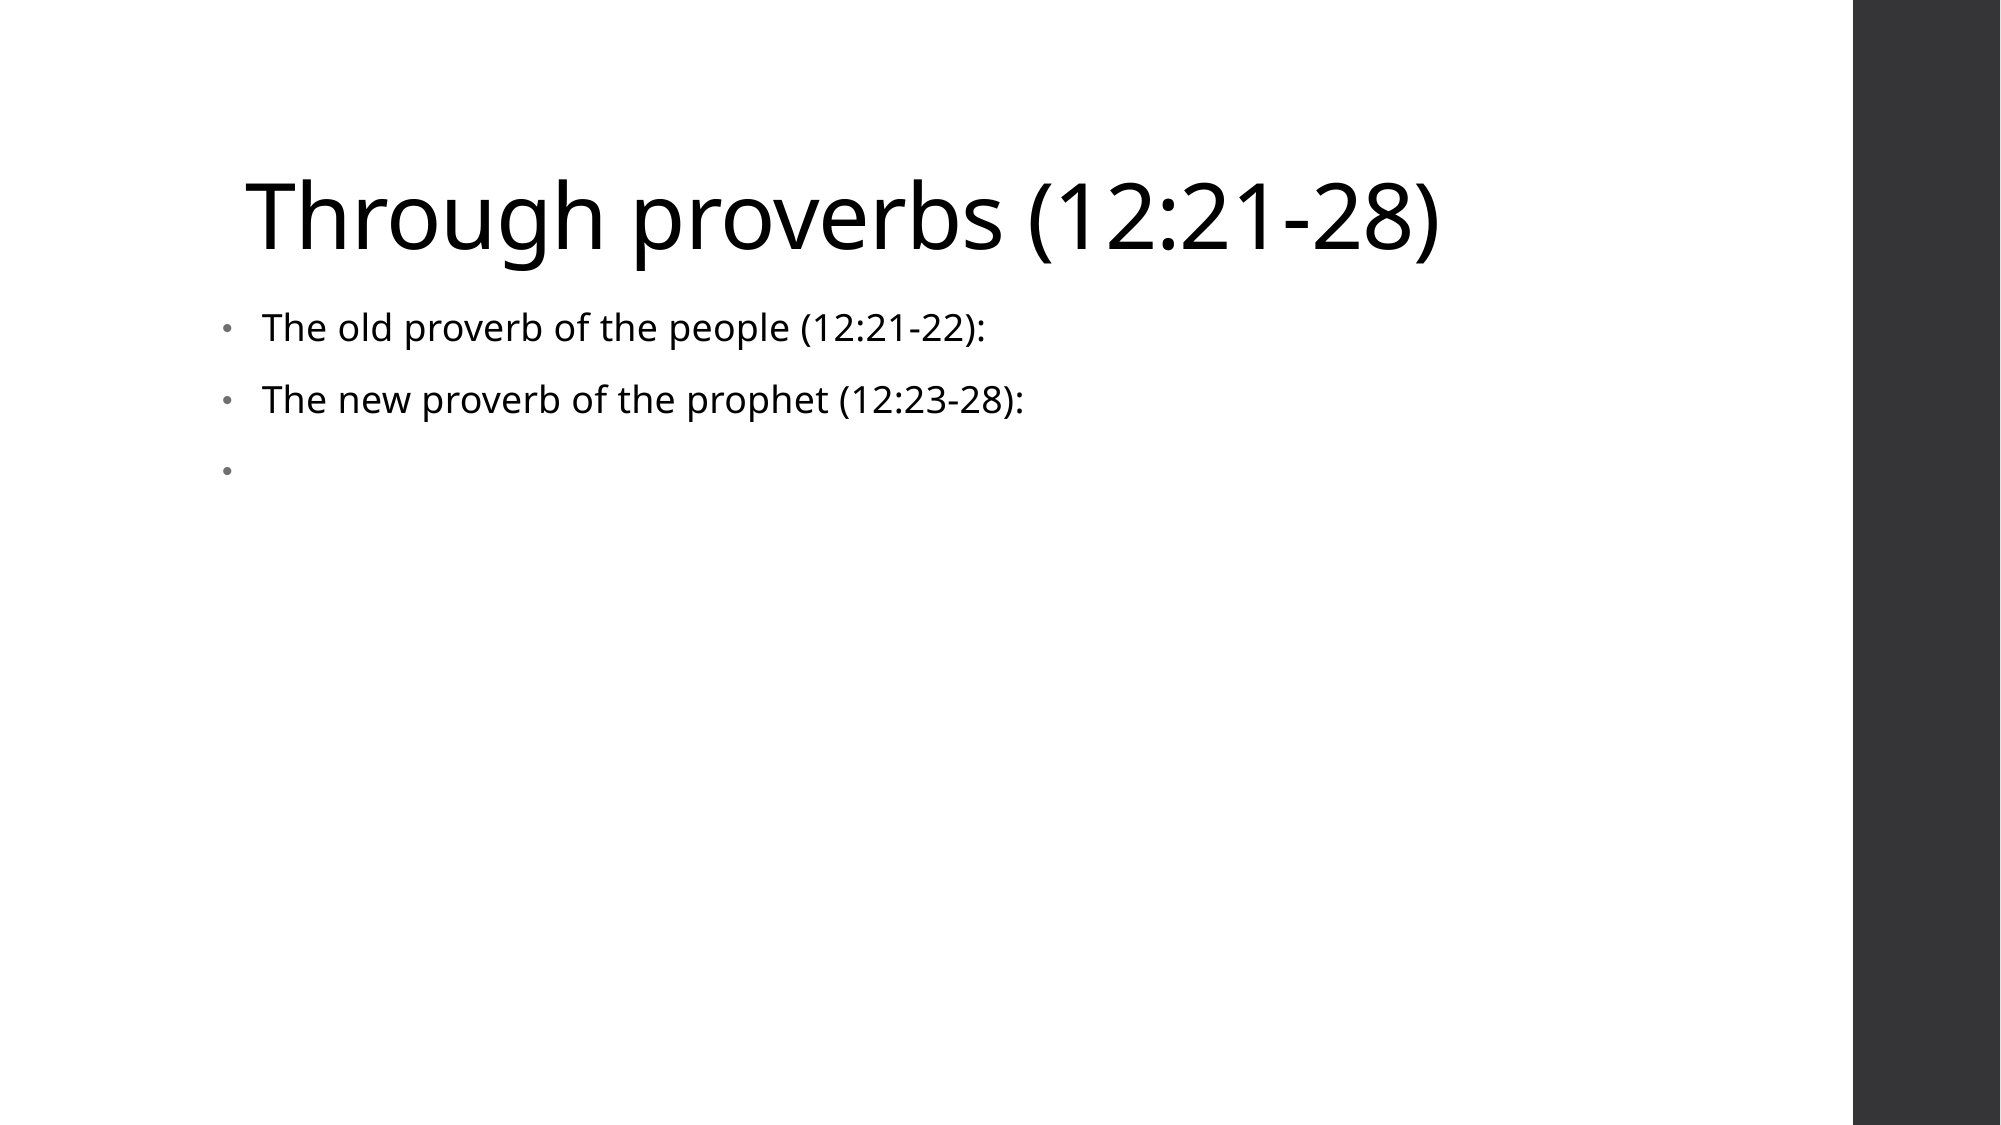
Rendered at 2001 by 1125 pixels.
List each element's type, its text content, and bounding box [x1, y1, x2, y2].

title Through proverbs (12:21-28) [206, 60, 1797, 278]
list The old proverb of the people (12:21-22): The new proverb of the prophet (12:23-28): [206, 299, 1617, 1014]
